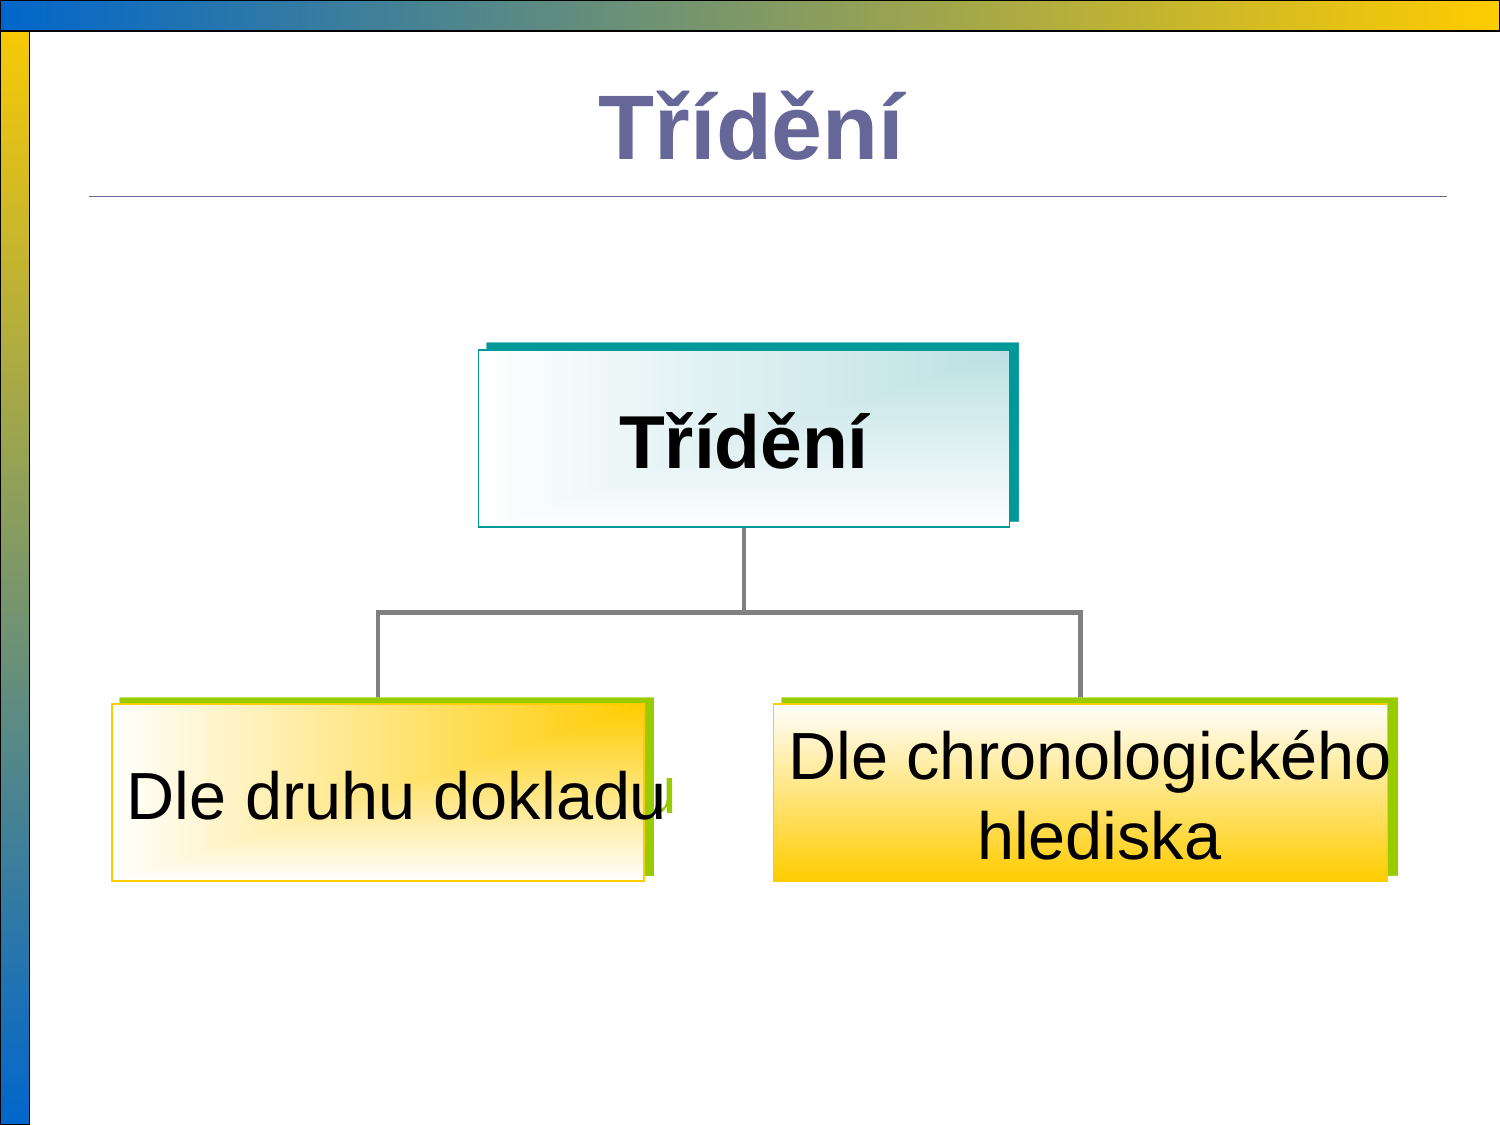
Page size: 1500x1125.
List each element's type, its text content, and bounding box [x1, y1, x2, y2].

text_box Dle chronologického hlediska [773, 704, 1388, 882]
title Třídění [76, 54, 1427, 186]
text_box [0, 0, 1500, 1125]
text_box Třídění [478, 349, 1010, 528]
text_box Dle druhu dokladu [112, 704, 644, 882]
